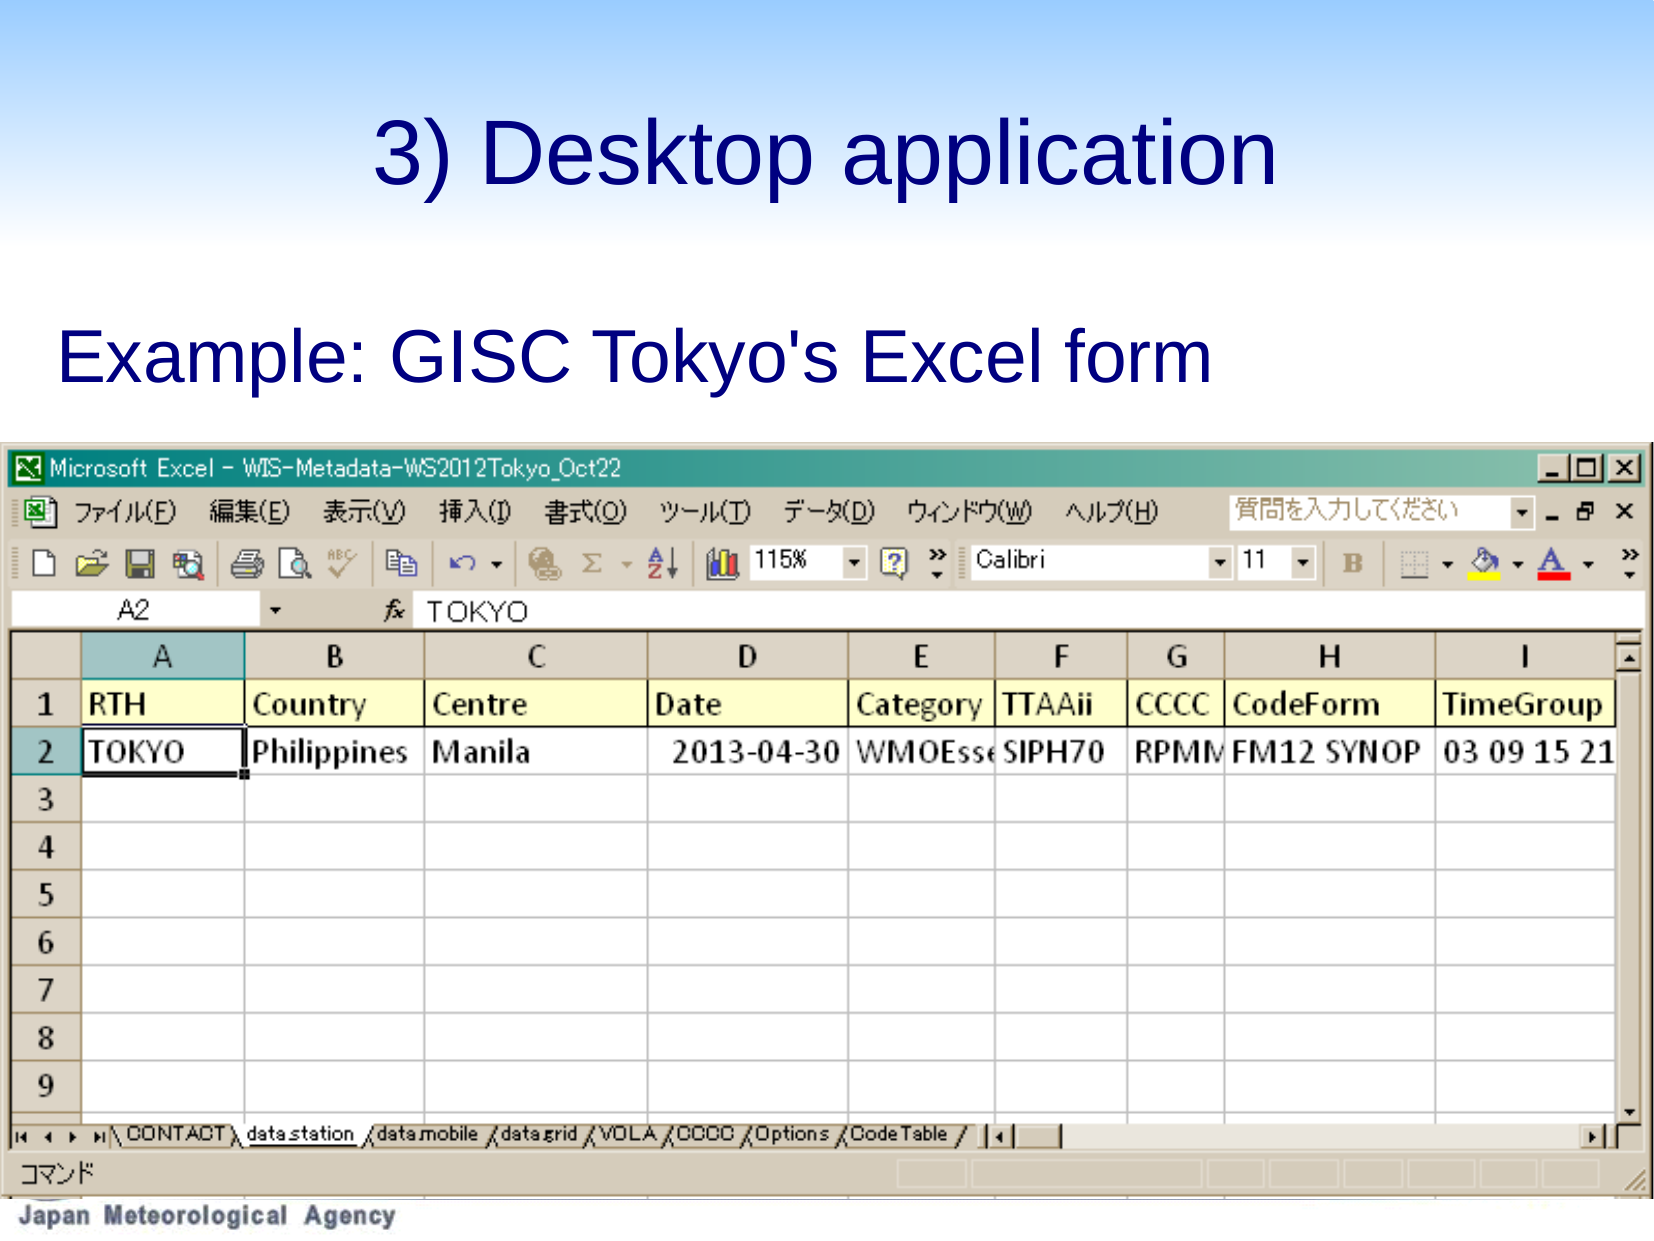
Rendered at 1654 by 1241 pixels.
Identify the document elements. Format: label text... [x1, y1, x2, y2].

title 3) Desktop application [82, 49, 1571, 257]
text_box Example: GISC Tokyo's Excel form [41, 307, 1323, 406]
picture [0, 442, 1654, 1241]
